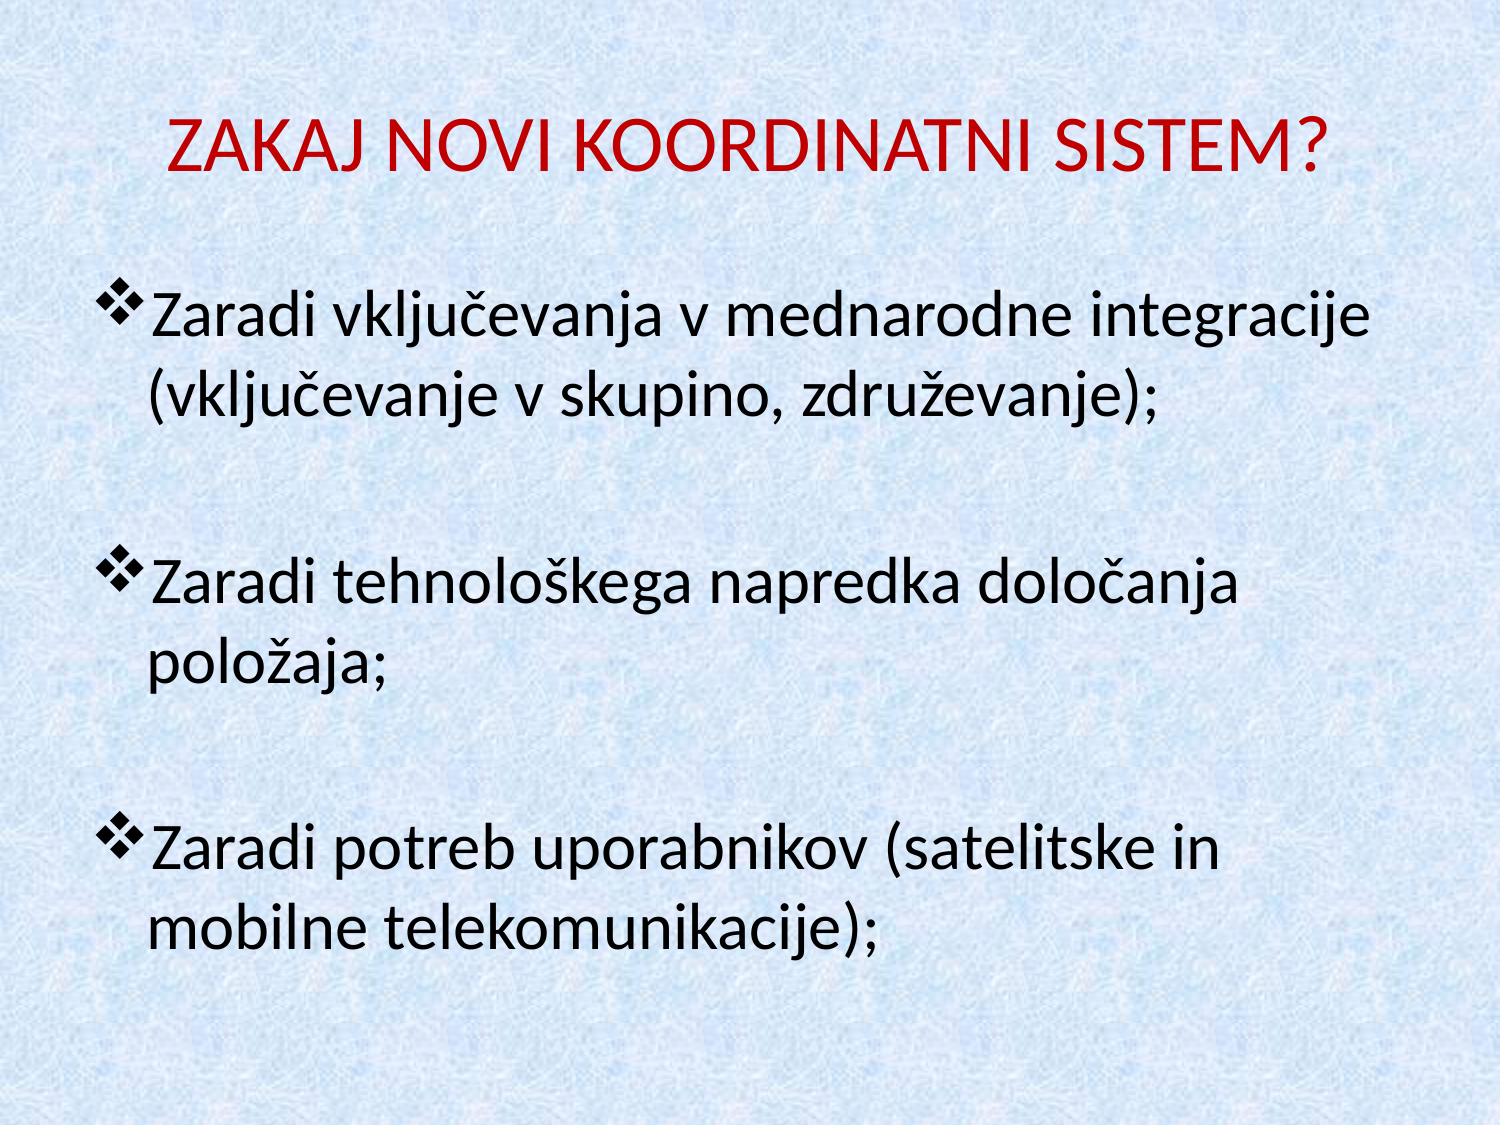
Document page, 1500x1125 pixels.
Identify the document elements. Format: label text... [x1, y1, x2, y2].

title ZAKAJ NOVI KOORDINATNI SISTEM? [75, 45, 1425, 233]
picture [0, 0, 1500, 1125]
list Zaradi vključevanja v mednarodne integracije (vključevanje v skupino, združevanje); Zaradi tehnološkega napredka določanja položaja; Zaradi potreb uporabnikov (satelitske in mobilne telekomunikacije); [75, 262, 1425, 1005]
